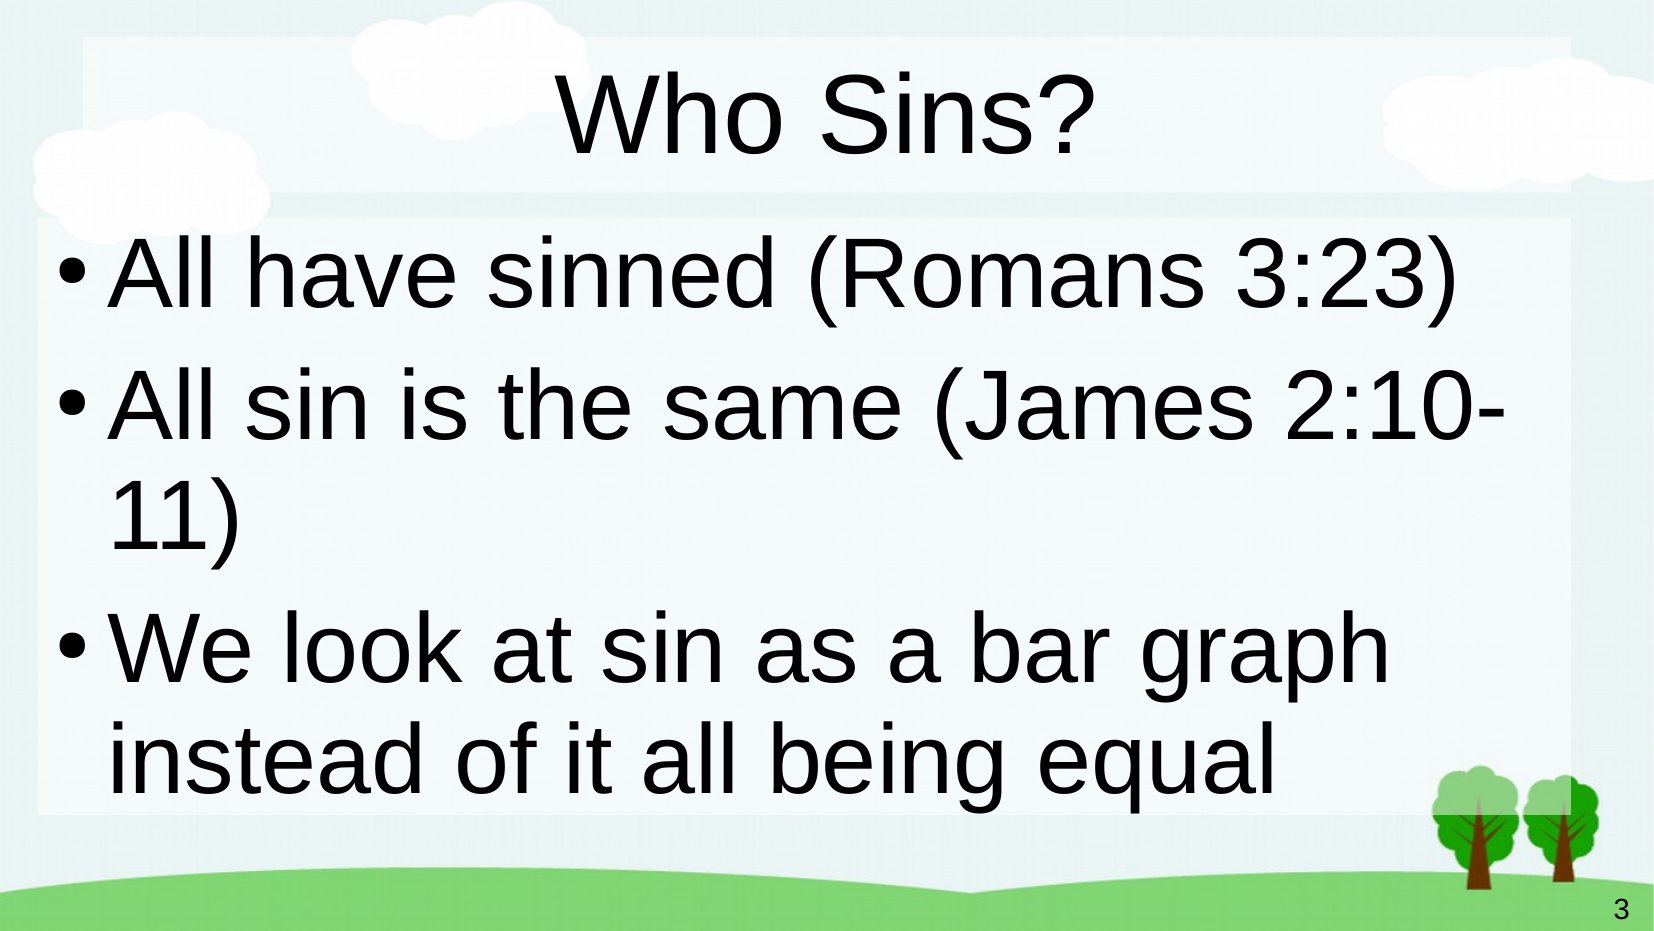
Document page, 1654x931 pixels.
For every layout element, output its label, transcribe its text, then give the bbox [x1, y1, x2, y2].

title Who Sins? [82, 37, 1571, 193]
list All have sinned (Romans 3:23) All sin is the same (James 2:10-11) We look at sin as a bar graph instead of it all being equal [37, 217, 1571, 815]
picture [0, 0, 1654, 931]
